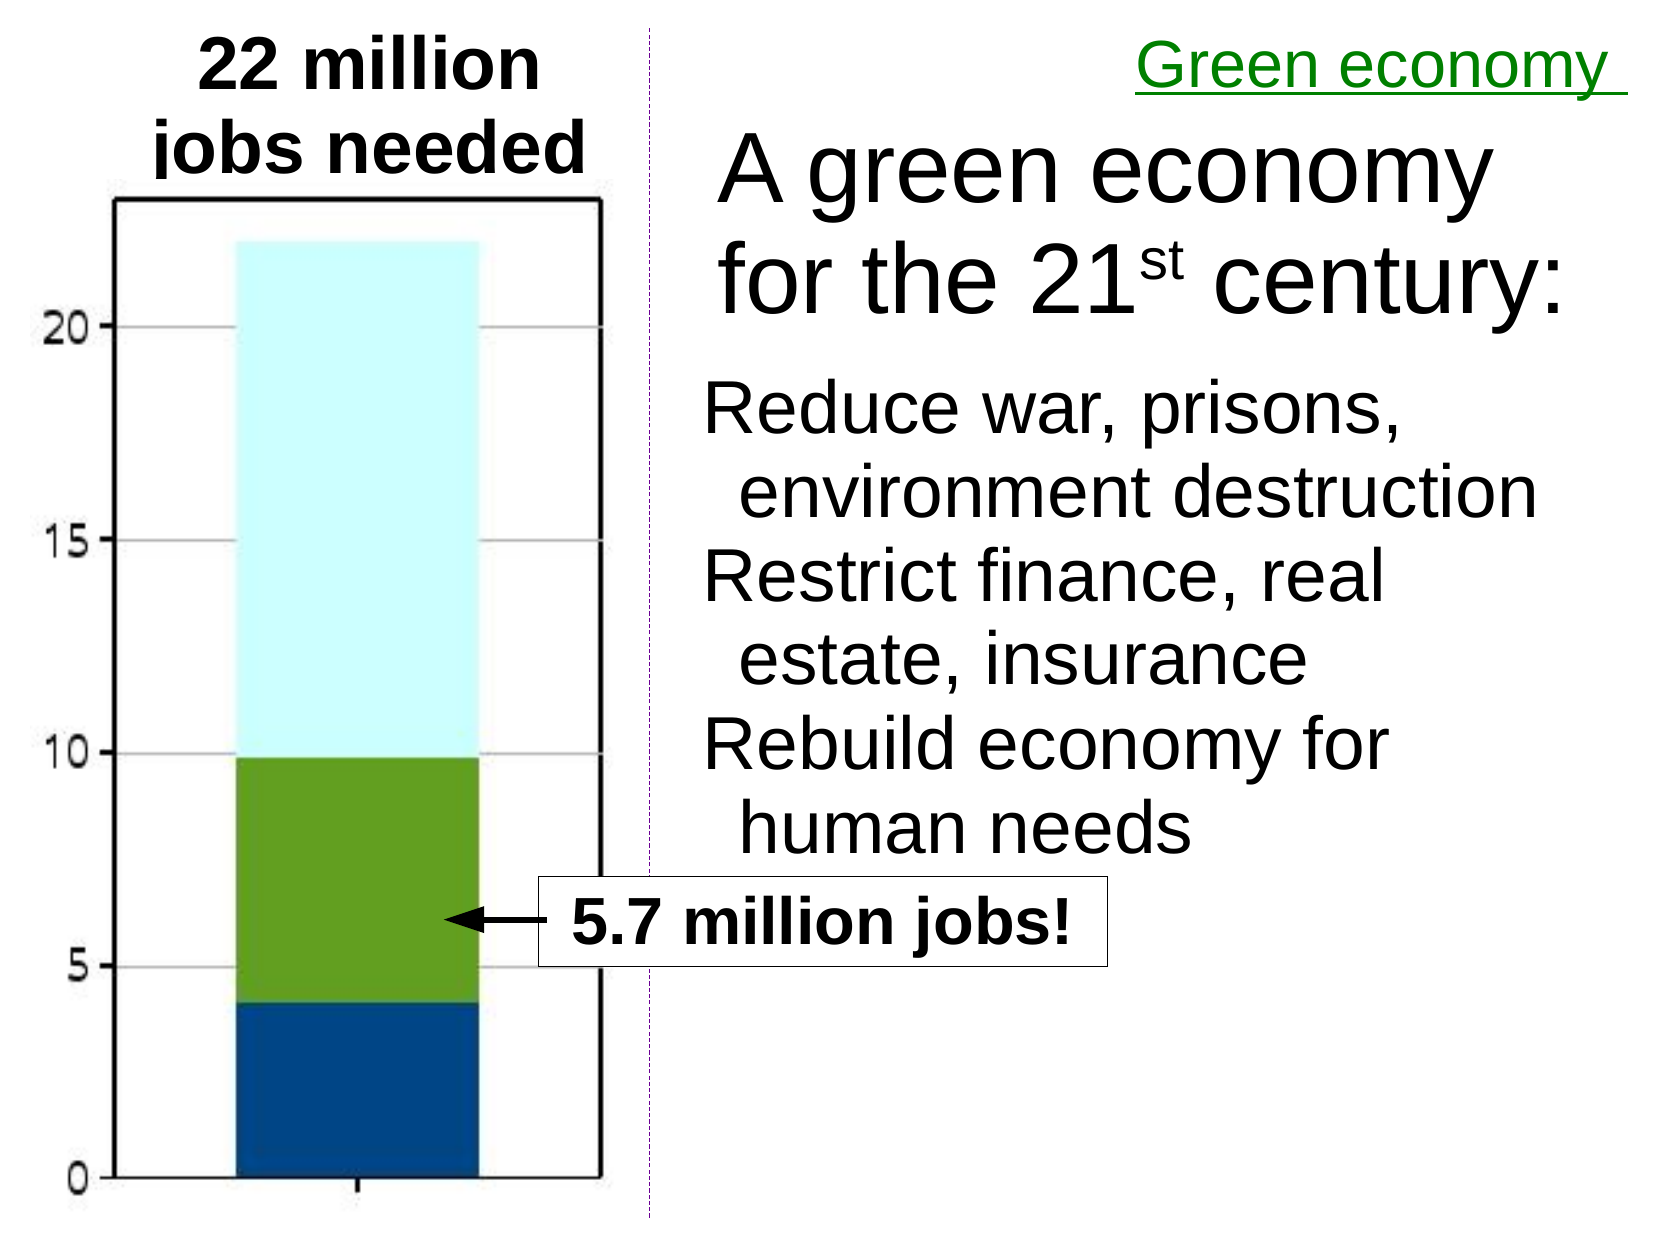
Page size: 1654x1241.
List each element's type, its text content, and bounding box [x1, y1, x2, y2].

picture [30, 179, 616, 1231]
text_box Green economy [715, 19, 1643, 110]
text_box A green economy for the 21st century: Reduce war, prisons, environment destruction Restrict finance, real estate, insurance Rebuild economy for human needs [687, 104, 1607, 881]
text_box 5.7 million jobs! [538, 876, 1108, 967]
text_box 22 million jobs needed [126, 13, 614, 179]
